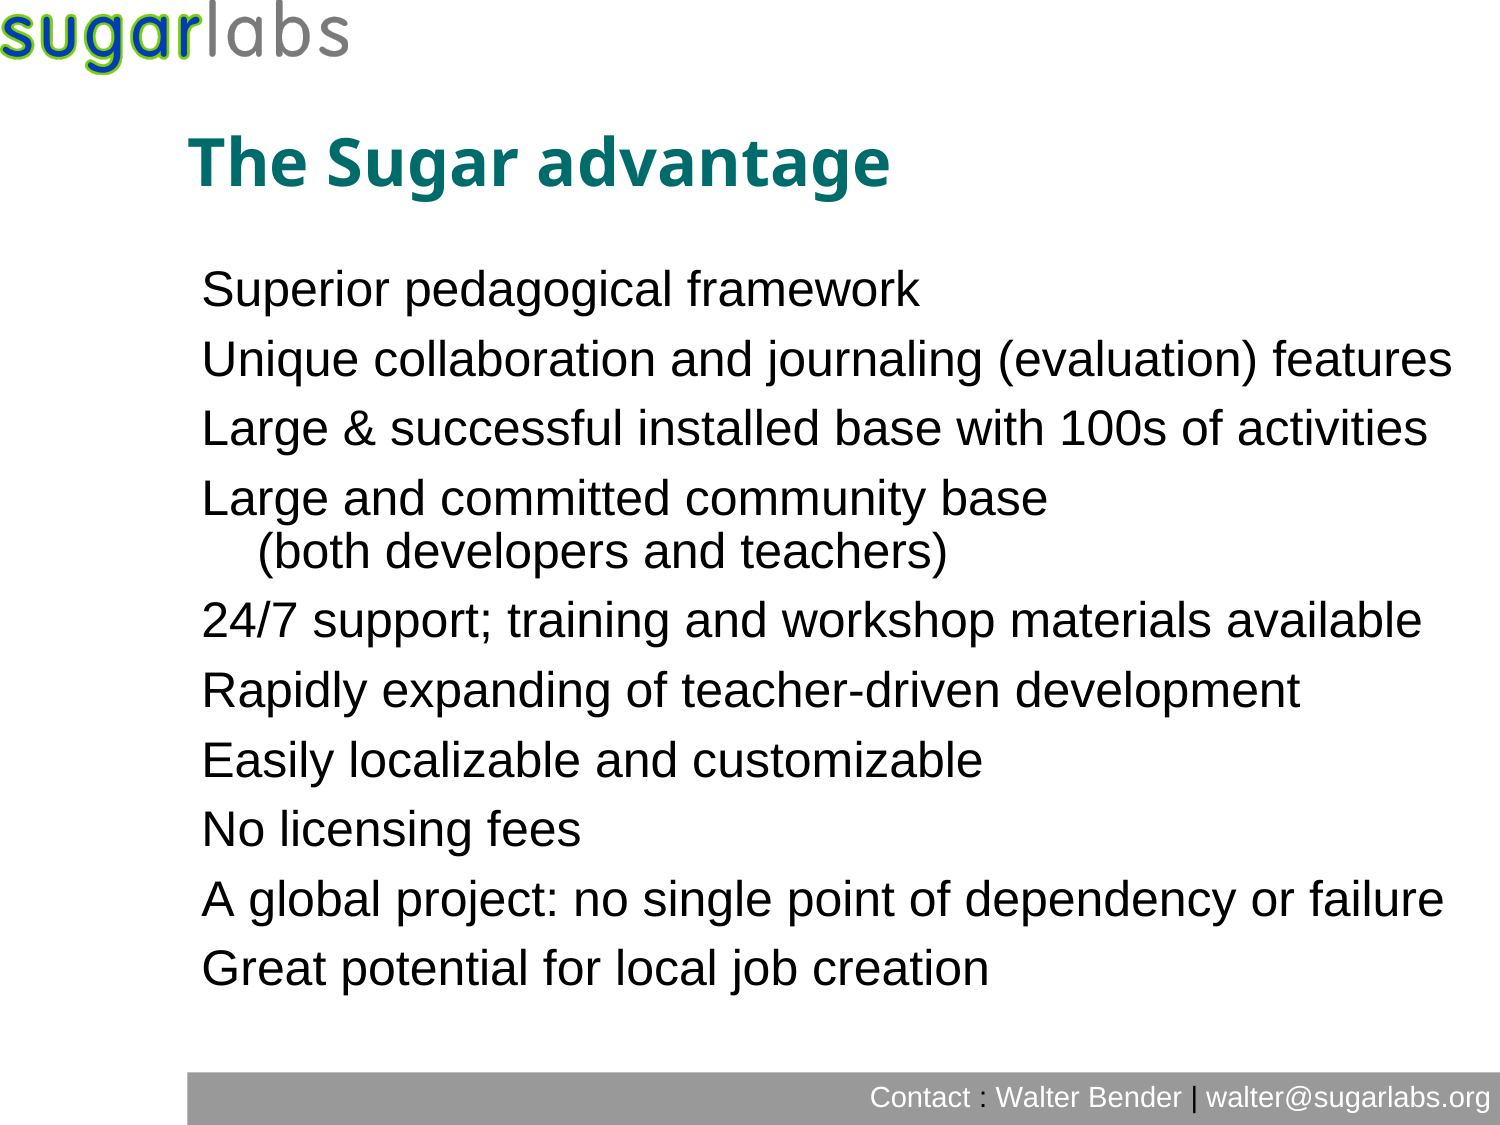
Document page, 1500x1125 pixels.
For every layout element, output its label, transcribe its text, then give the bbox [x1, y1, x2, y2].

subtitle Superior pedagogical framework Unique collaboration and journaling (evaluation) features Large & successful installed base with 100s of activities Large and committed community base (both developers and teachers) 24/7 support; training and workshop materials available Rapidly expanding of teacher-driven development Easily localizable and customizable No licensing fees A global project: no single point of dependency or failure Great potential for local job creation [187, 262, 1500, 998]
title The Sugar advantage [187, 82, 1500, 225]
picture [0, 0, 348, 75]
